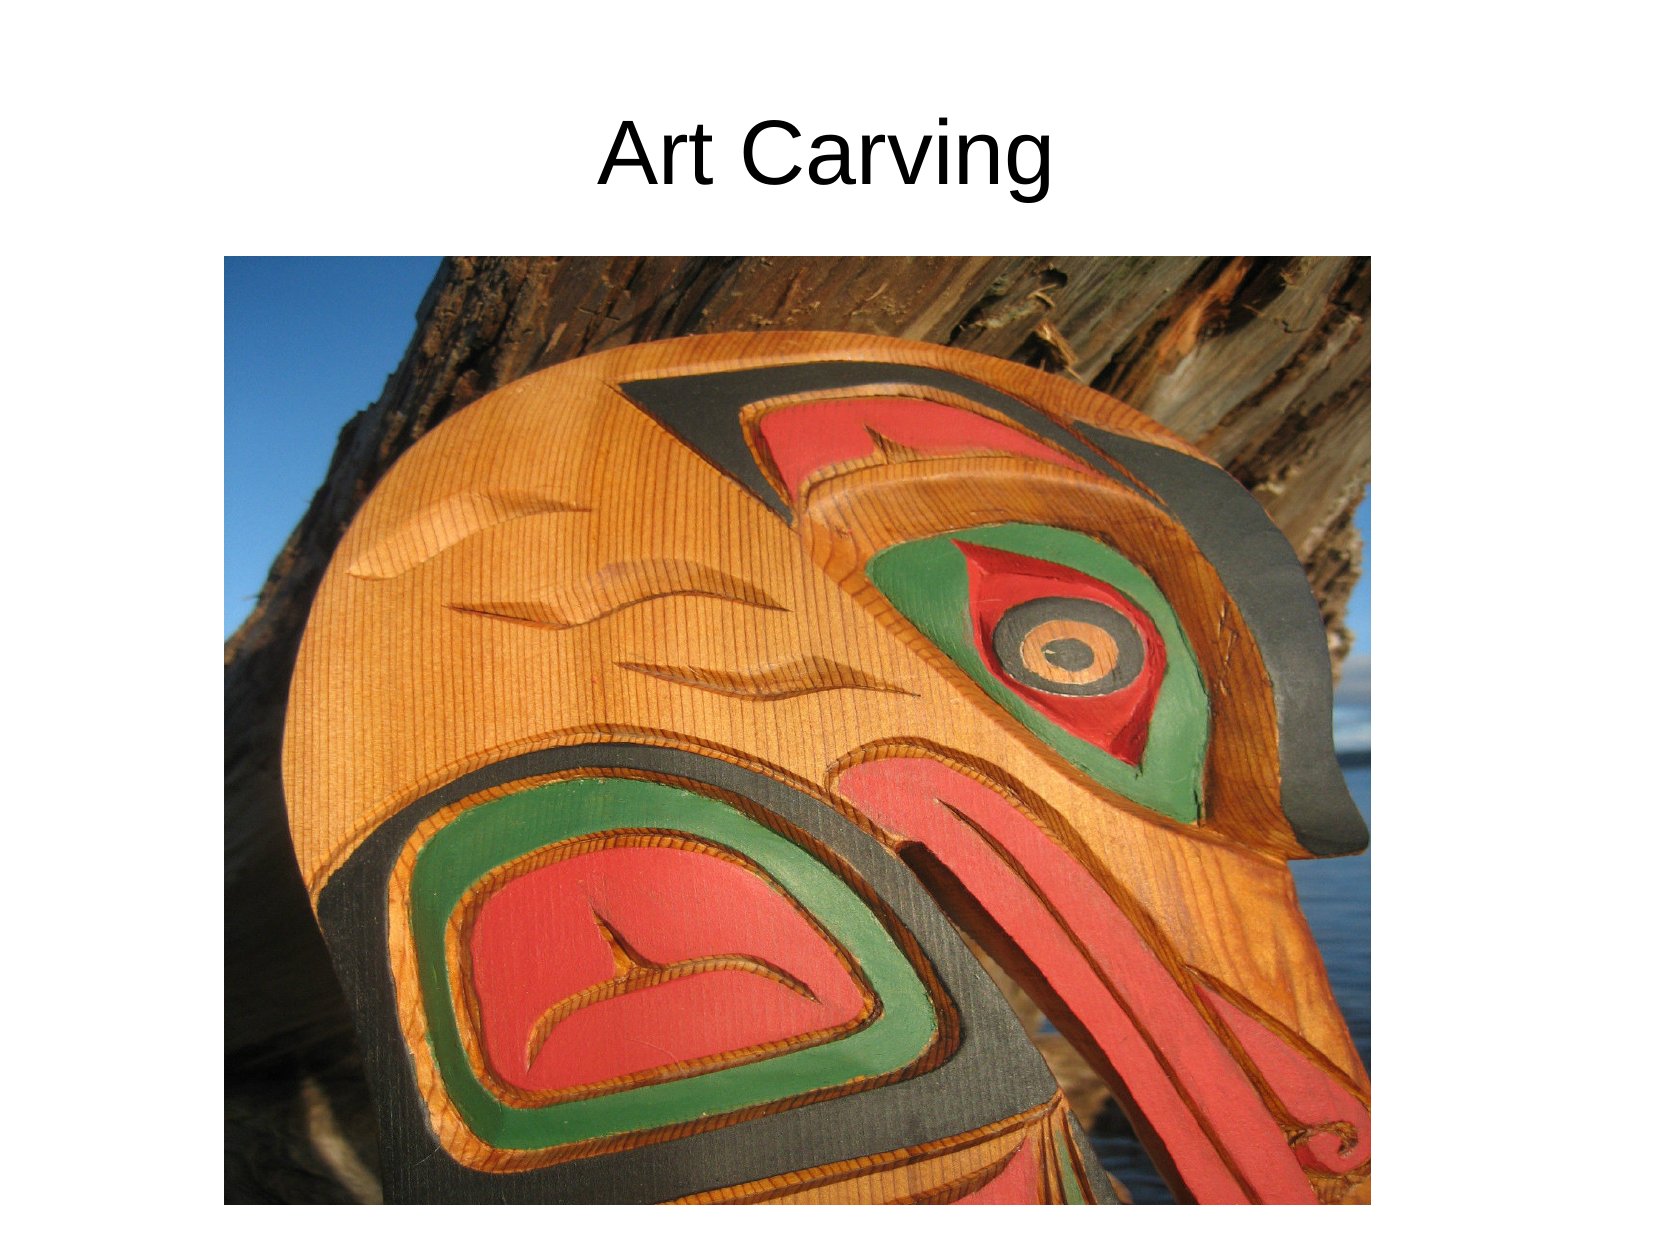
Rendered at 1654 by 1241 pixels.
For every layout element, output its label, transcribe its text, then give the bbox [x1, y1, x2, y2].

title Art Carving [82, 49, 1571, 257]
picture [224, 256, 1371, 1205]
